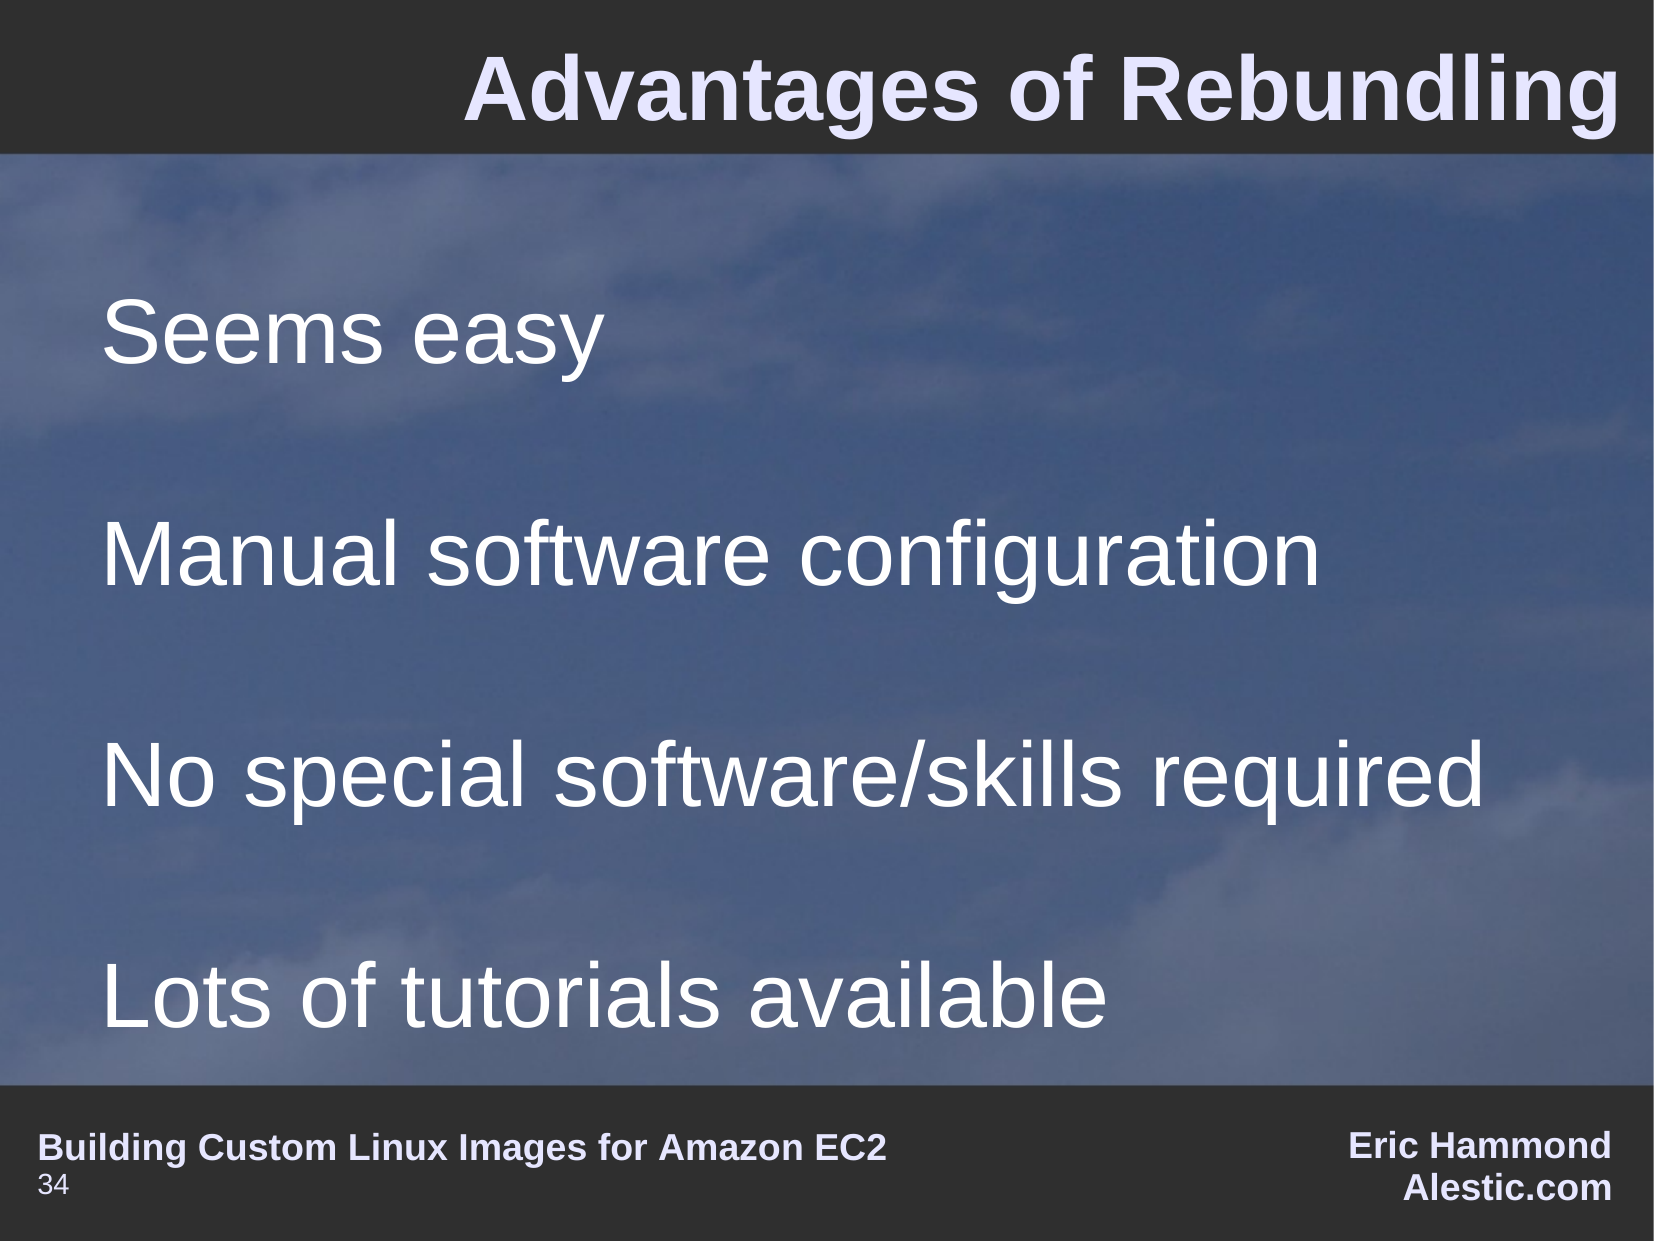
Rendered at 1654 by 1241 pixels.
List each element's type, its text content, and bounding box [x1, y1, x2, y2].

picture [0, 0, 1654, 1241]
title Eric Hammond Alestic.com [1299, 1092, 1613, 1241]
title Advantages of Rebundling [29, 29, 1625, 148]
list Seems easy Manual software configuration No special software/skills required Lots of tutorials available [29, 177, 1625, 1049]
